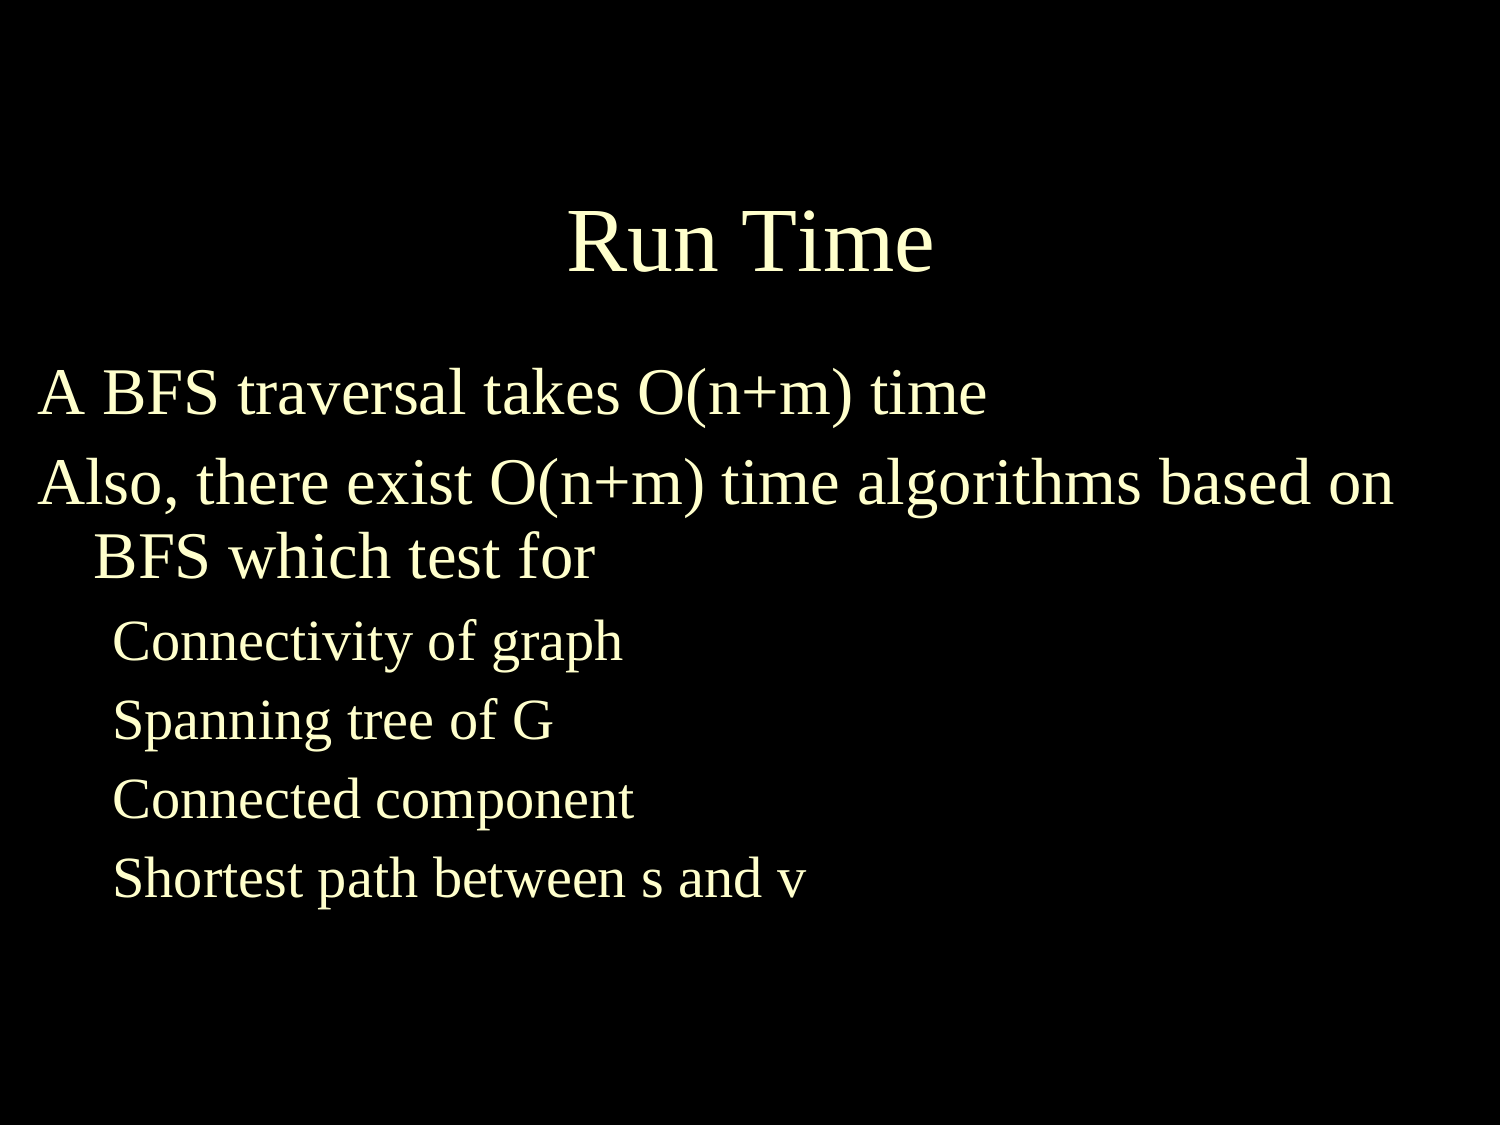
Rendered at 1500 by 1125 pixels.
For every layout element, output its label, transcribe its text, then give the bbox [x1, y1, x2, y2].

list A BFS traversal takes O(n+m) time Also, there exist O(n+m) time algorithms based on BFS which test for Connectivity of graph Spanning tree of G Connected component Shortest path between s and v [22, 347, 1482, 1026]
title Run Time [22, 145, 1480, 336]
